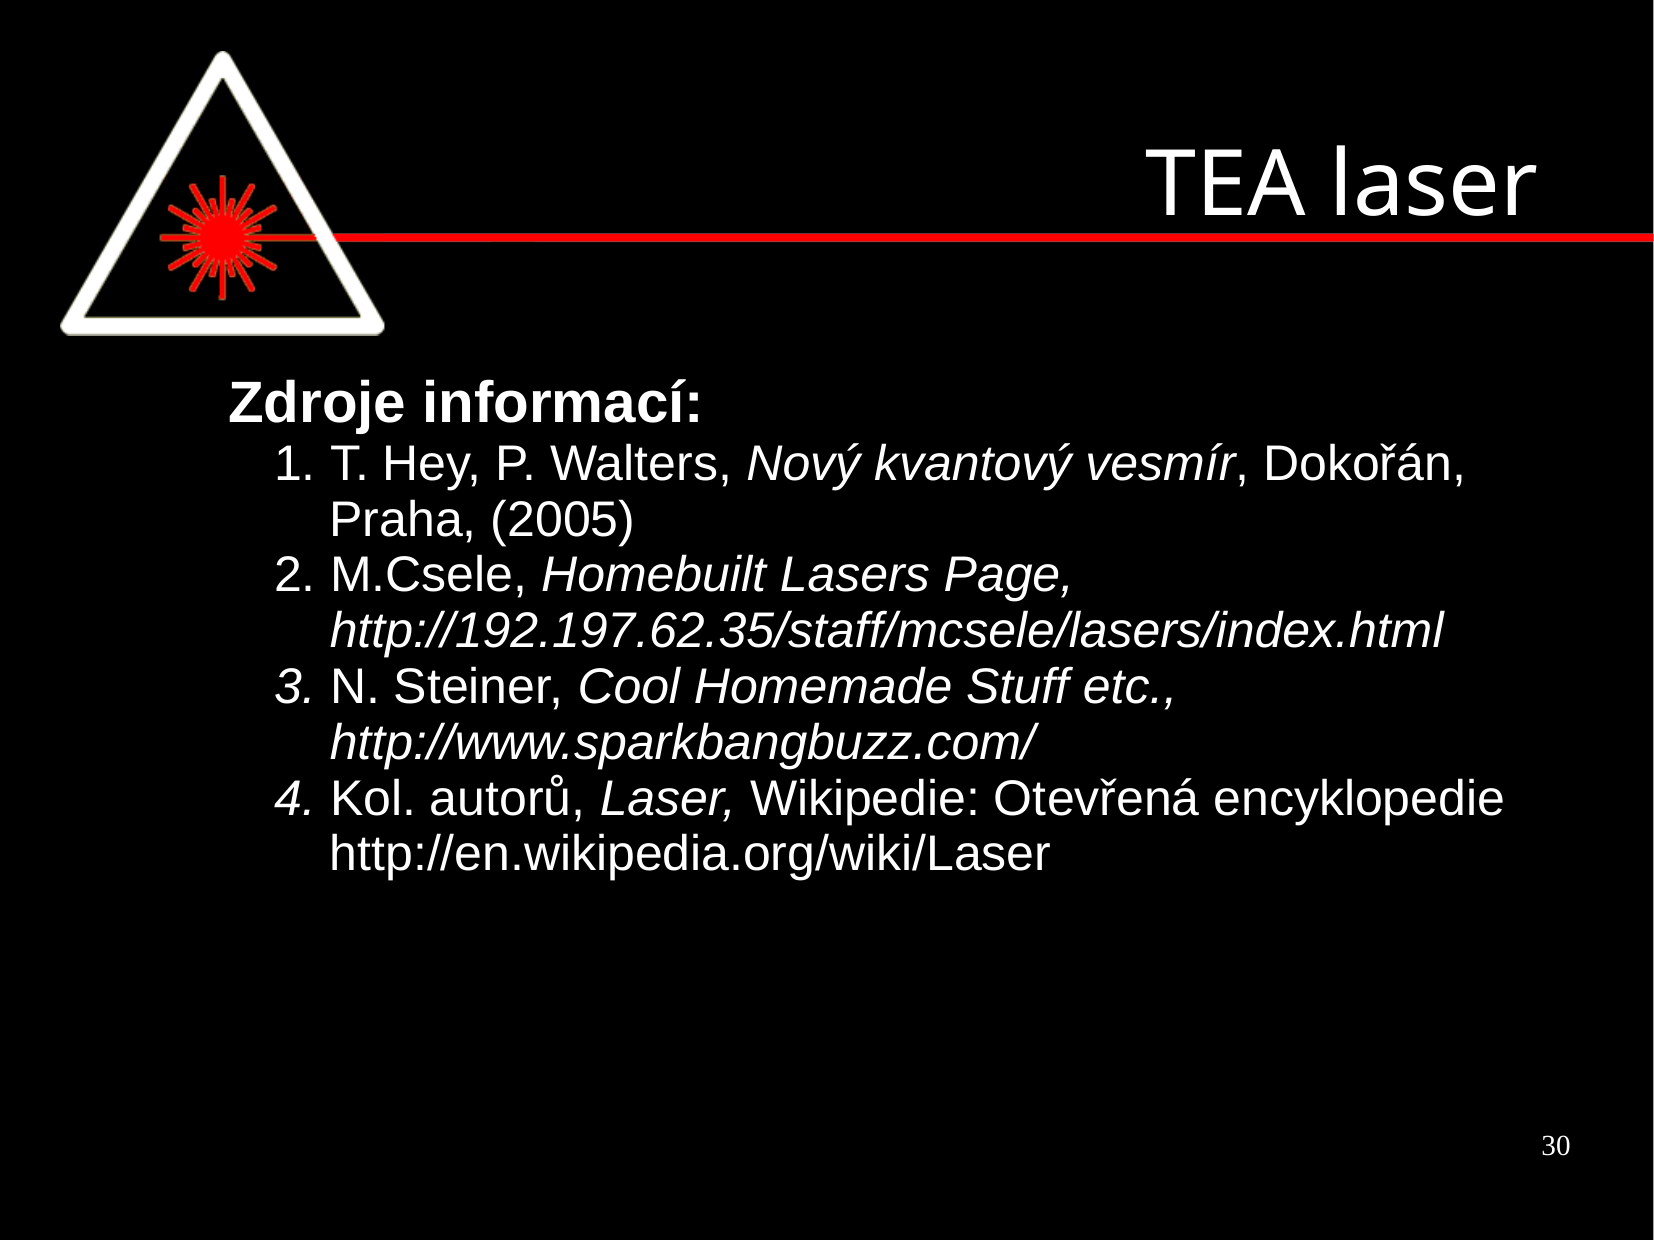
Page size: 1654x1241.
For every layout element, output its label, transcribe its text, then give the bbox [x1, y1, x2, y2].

title TEA laser [50, 75, 1540, 283]
text_box Zdroje informací: T. Hey, P. Walters, Nový kvantový vesmír, Dokořán, Praha, (2005) M.Csele, Homebuilt Lasers Page, http://192.197.62.35/staff/mcsele/lasers/index.html N. Steiner, Cool Homemade Stuff etc., http://www.sparkbangbuzz.com/ Kol. autorů, Laser, Wikipedie: Otevřená encyklopedie http://en.wikipedia.org/wiki/Laser [142, 362, 1523, 1187]
picture [60, 51, 1654, 336]
